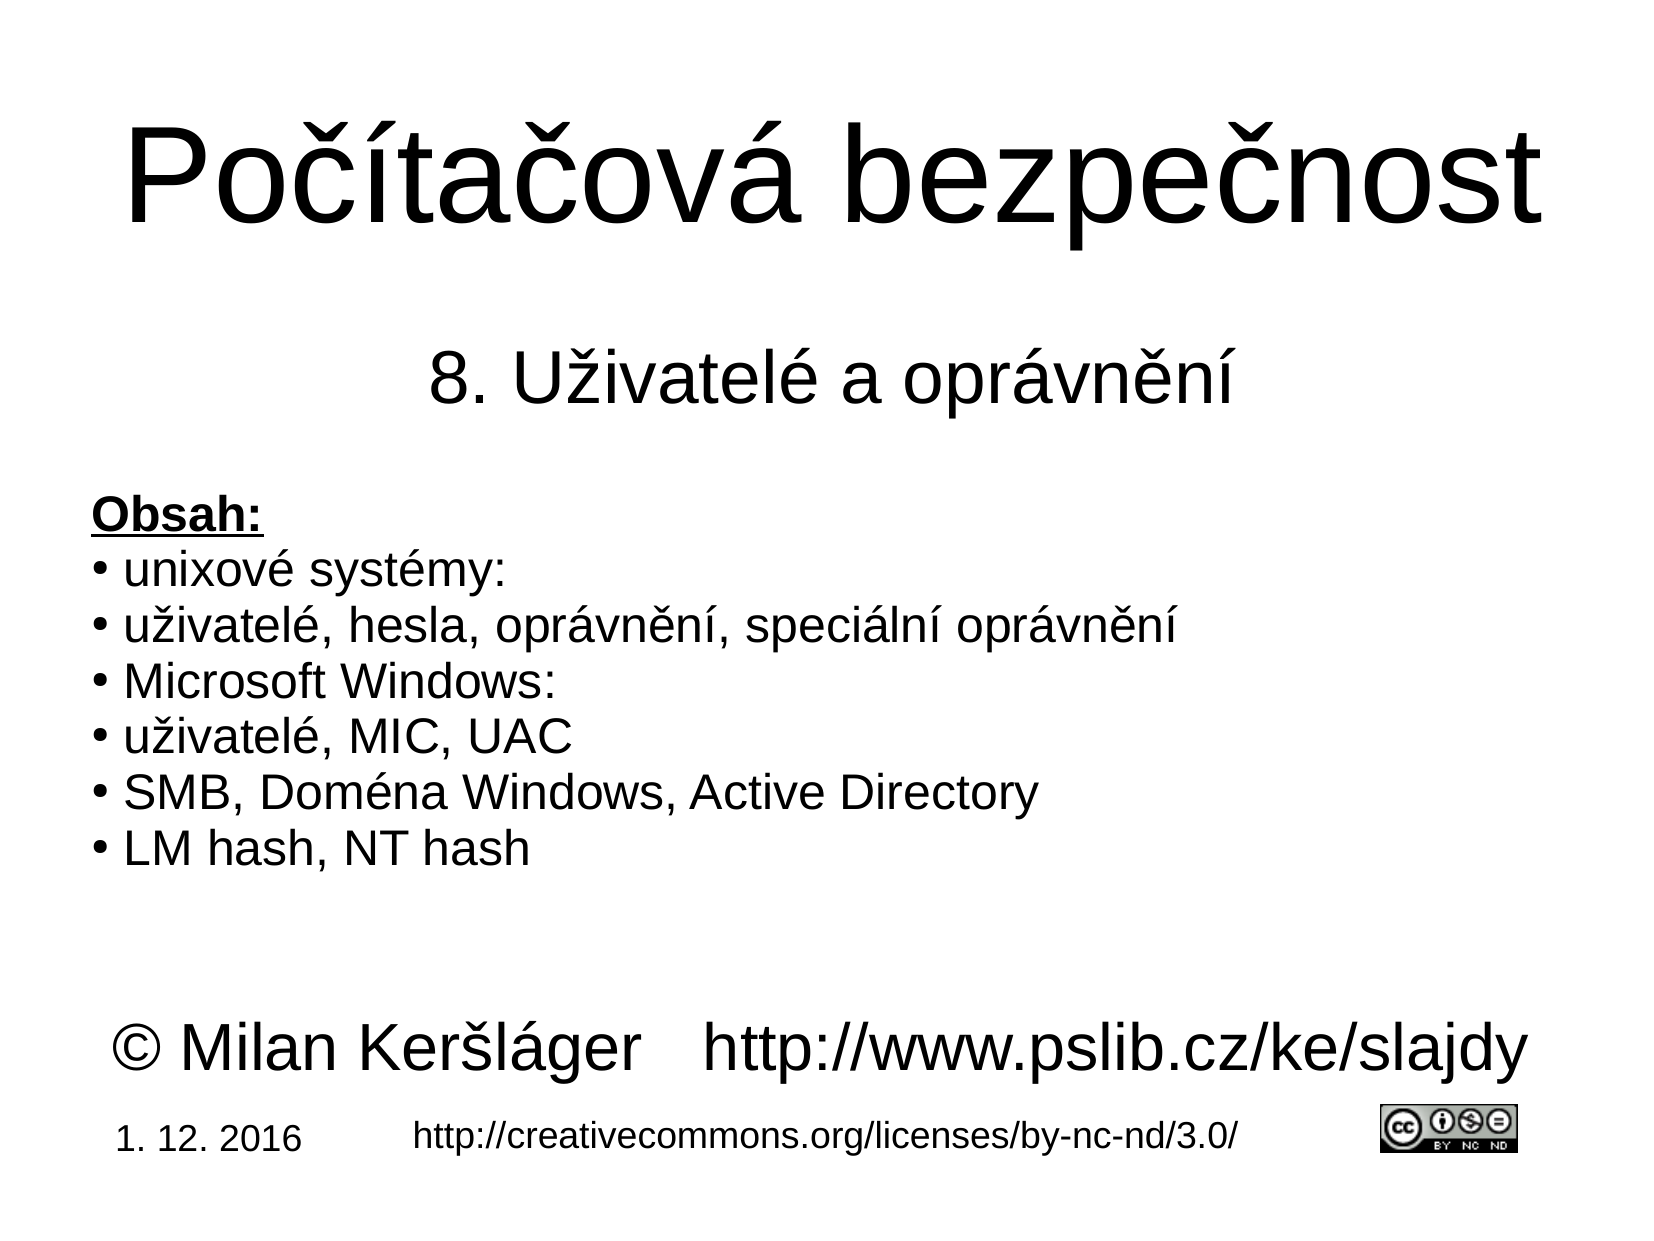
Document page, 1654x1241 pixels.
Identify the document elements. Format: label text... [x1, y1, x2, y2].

text_box 1. 12. 2016 [100, 1110, 355, 1168]
list © Milan Keršláger http://www.pslib.cz/ke/slajdy [76, 1009, 1565, 1087]
text_box http://creativecommons.org/licenses/by-nc-nd/3.0/ [339, 1107, 1313, 1165]
title Počítačová bezpečnost 8. Uživatelé a oprávnění [88, 56, 1577, 461]
picture [1380, 1104, 1518, 1153]
text_box Obsah: unixové systémy: uživatelé, hesla, oprávnění, speciální oprávnění Microsoft Windows: uživatelé, MIC, UAC SMB, Doména Windows, Active Directory LM hash, NT hash [76, 478, 1583, 884]
